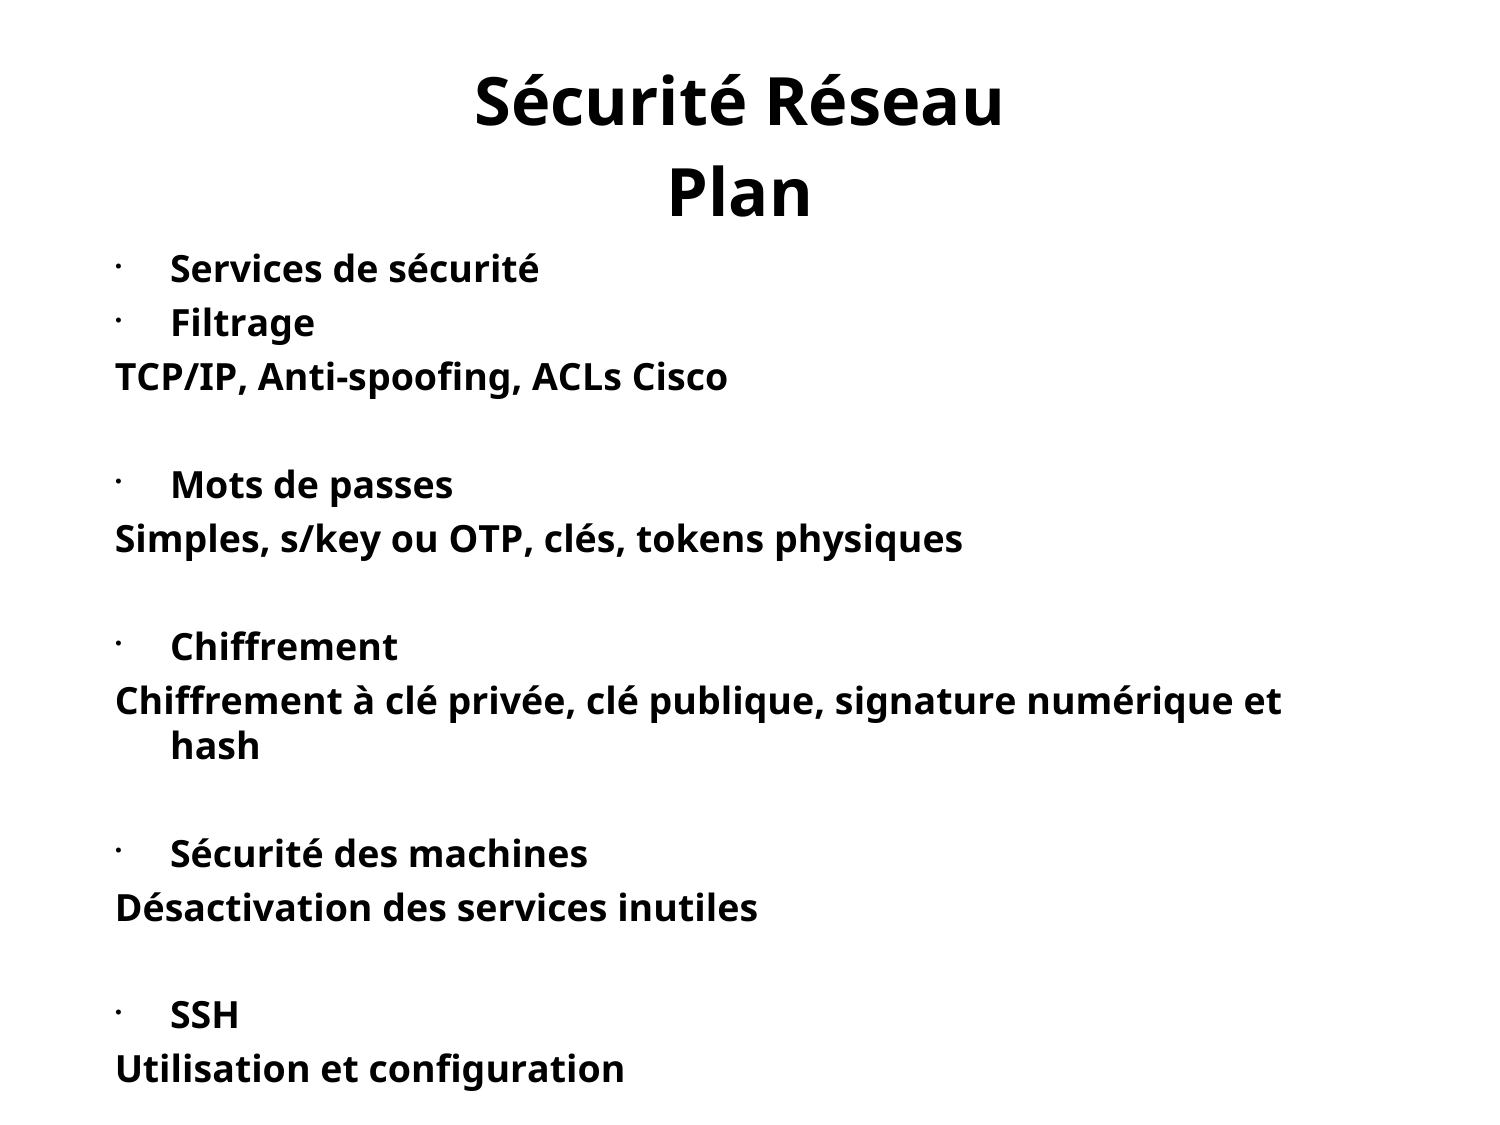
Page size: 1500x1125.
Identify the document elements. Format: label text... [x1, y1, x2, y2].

list Services de sécurité Filtrage TCP/IP, Anti-spoofing, ACLs Cisco Mots de passes Simples, s/key ou OTP, clés, tokens physiques Chiffrement Chiffrement à clé privée, clé publique, signature numérique et hash Sécurité des machines Désactivation des services inutiles SSH Utilisation et configuration [99, 238, 1375, 1040]
title Sécurité Réseau Plan [102, 45, 1378, 244]
